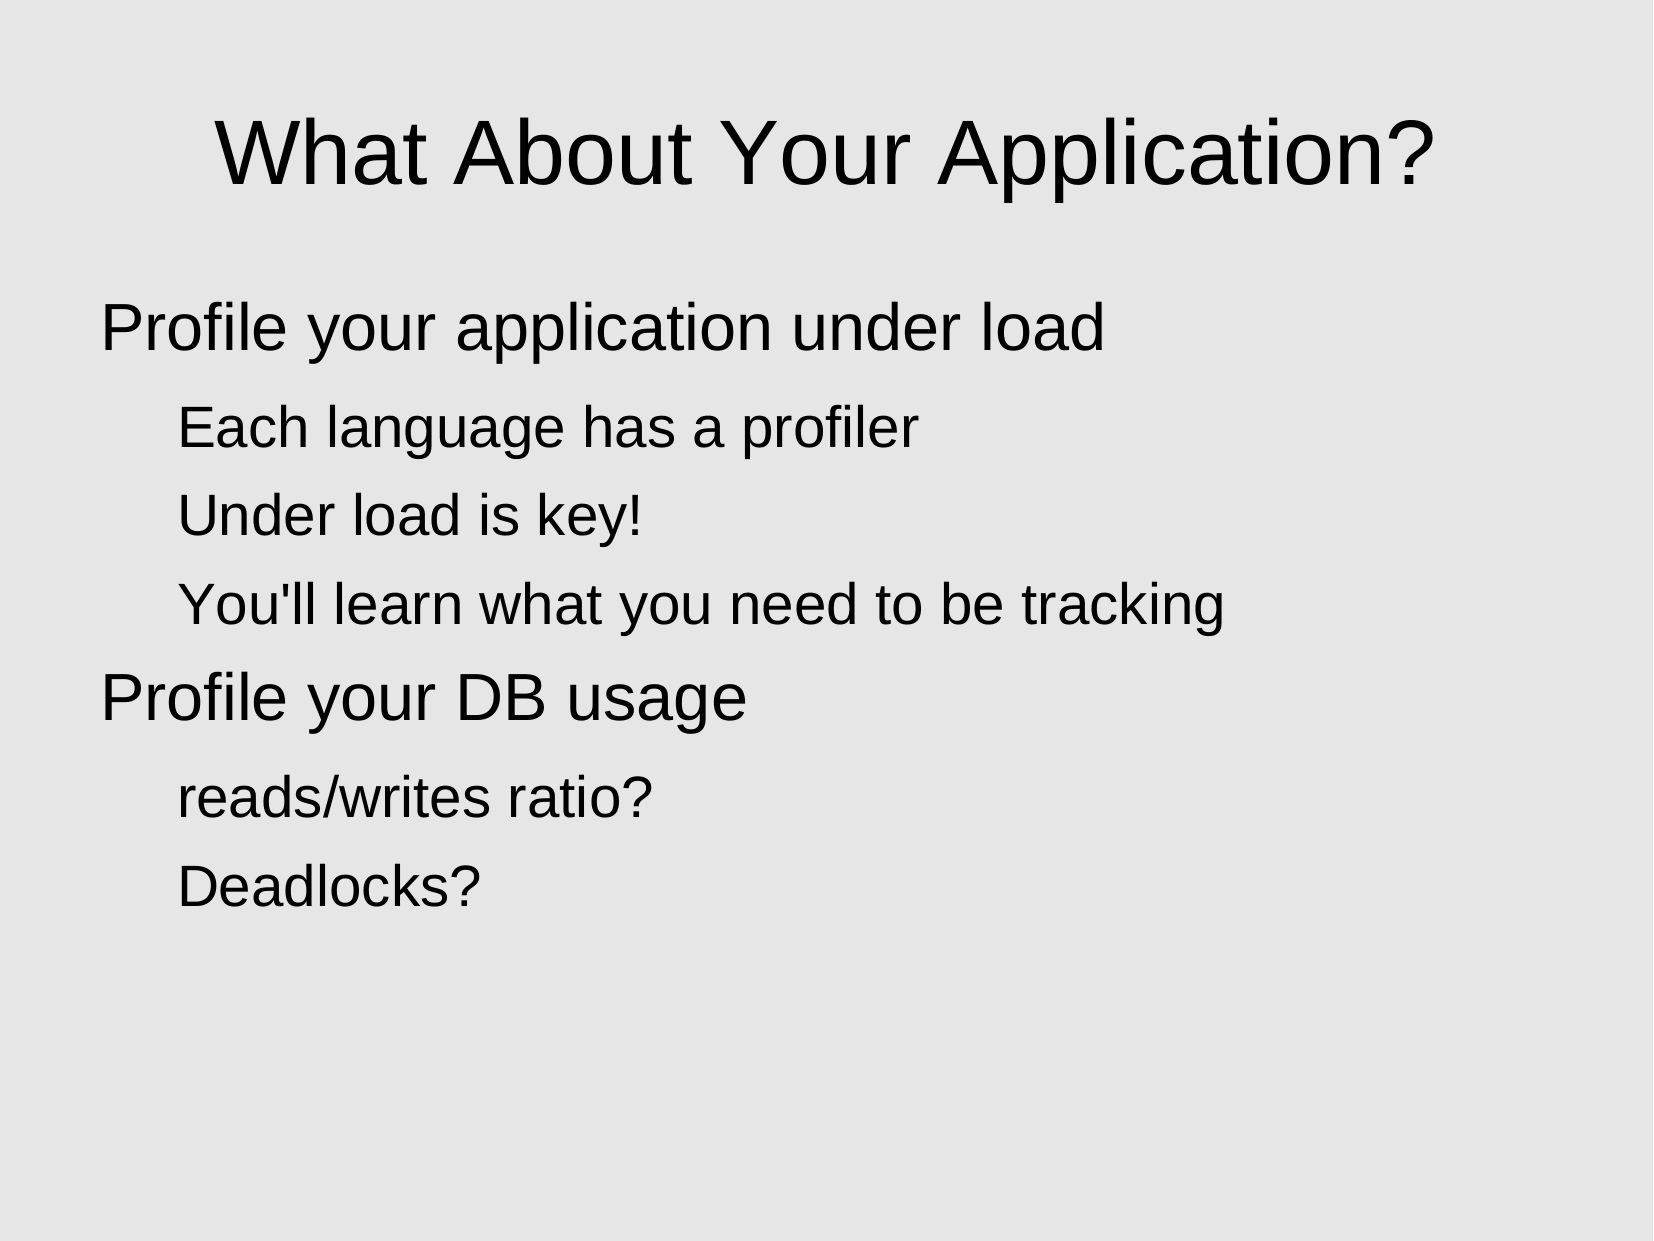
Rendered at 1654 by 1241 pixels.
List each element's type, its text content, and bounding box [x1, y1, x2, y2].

list Profile your application under load Each language has a profiler Under load is key! You'll learn what you need to be tracking Profile your DB usage reads/writes ratio? Deadlocks? [82, 290, 1571, 1109]
title What About Your Application? [82, 49, 1571, 257]
